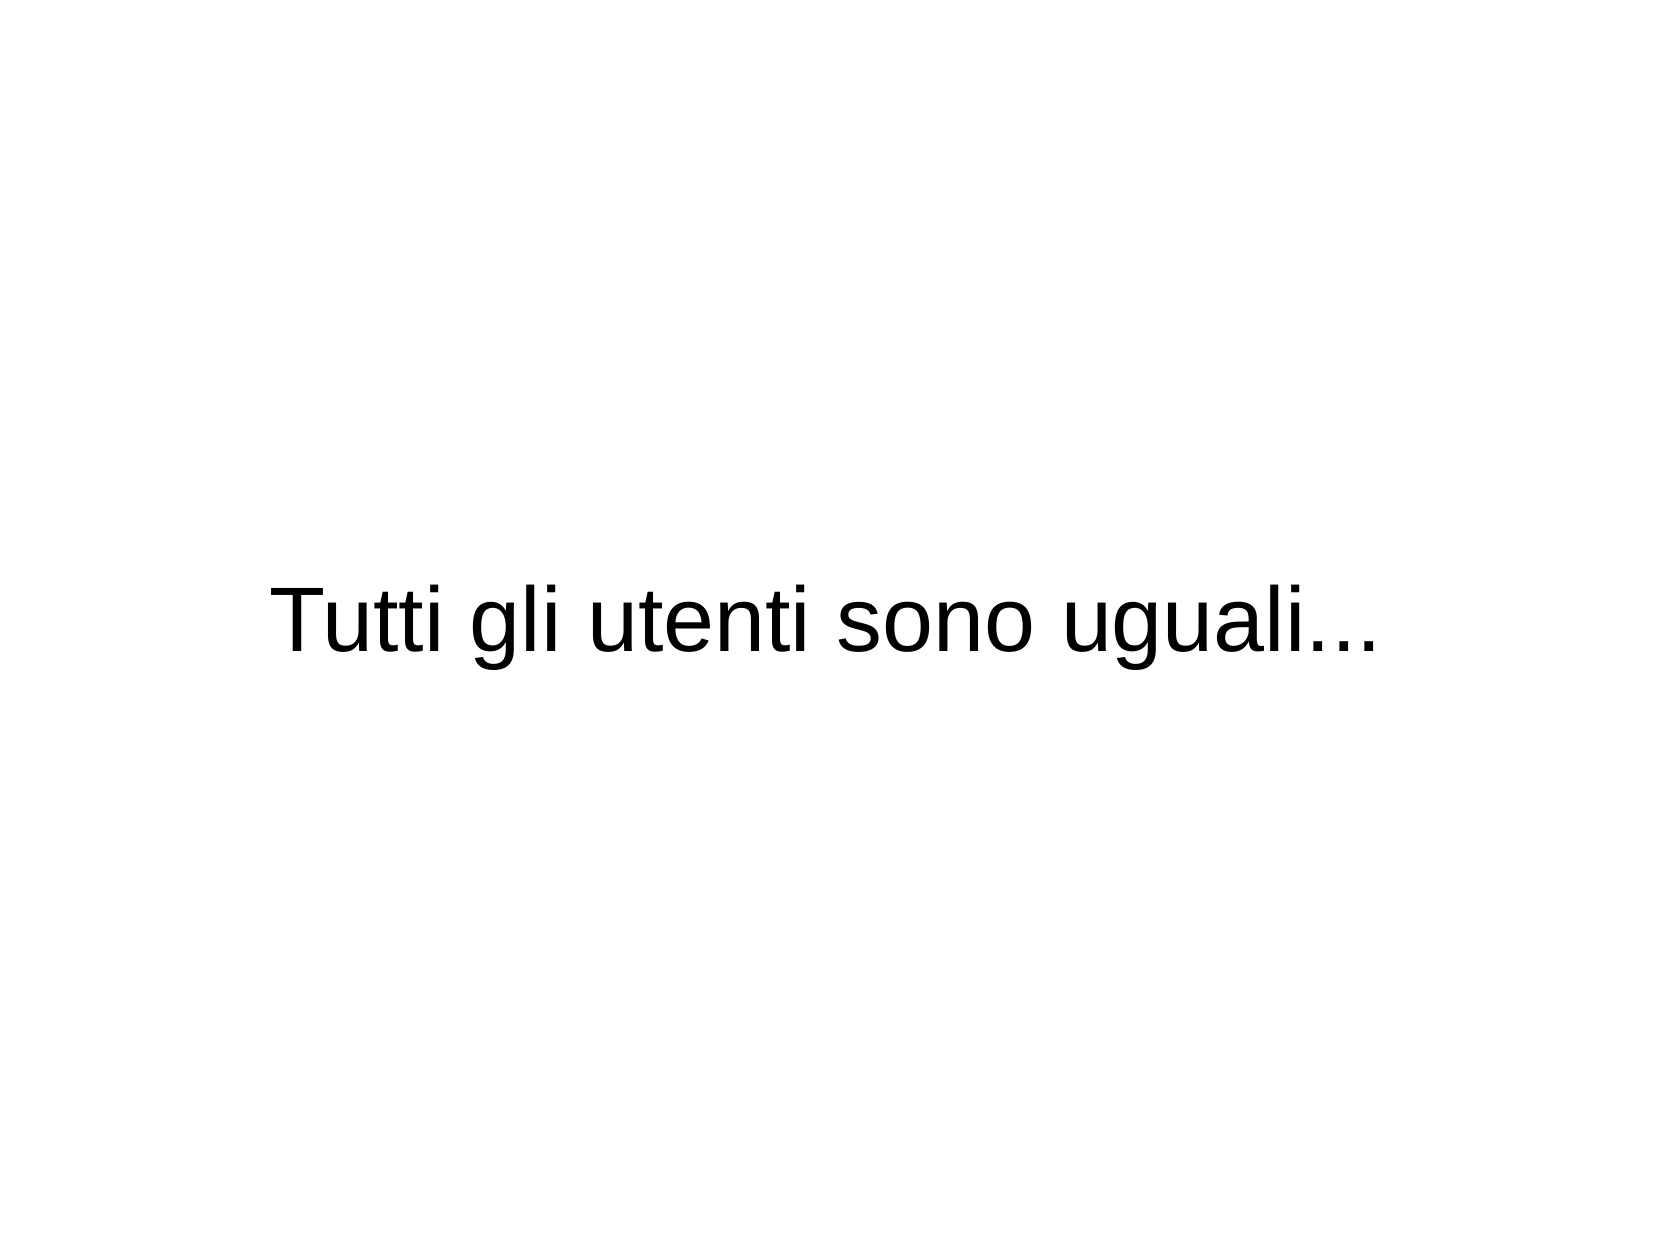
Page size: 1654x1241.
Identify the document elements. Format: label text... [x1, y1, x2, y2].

title Tutti gli utenti sono uguali... [82, 516, 1571, 724]
